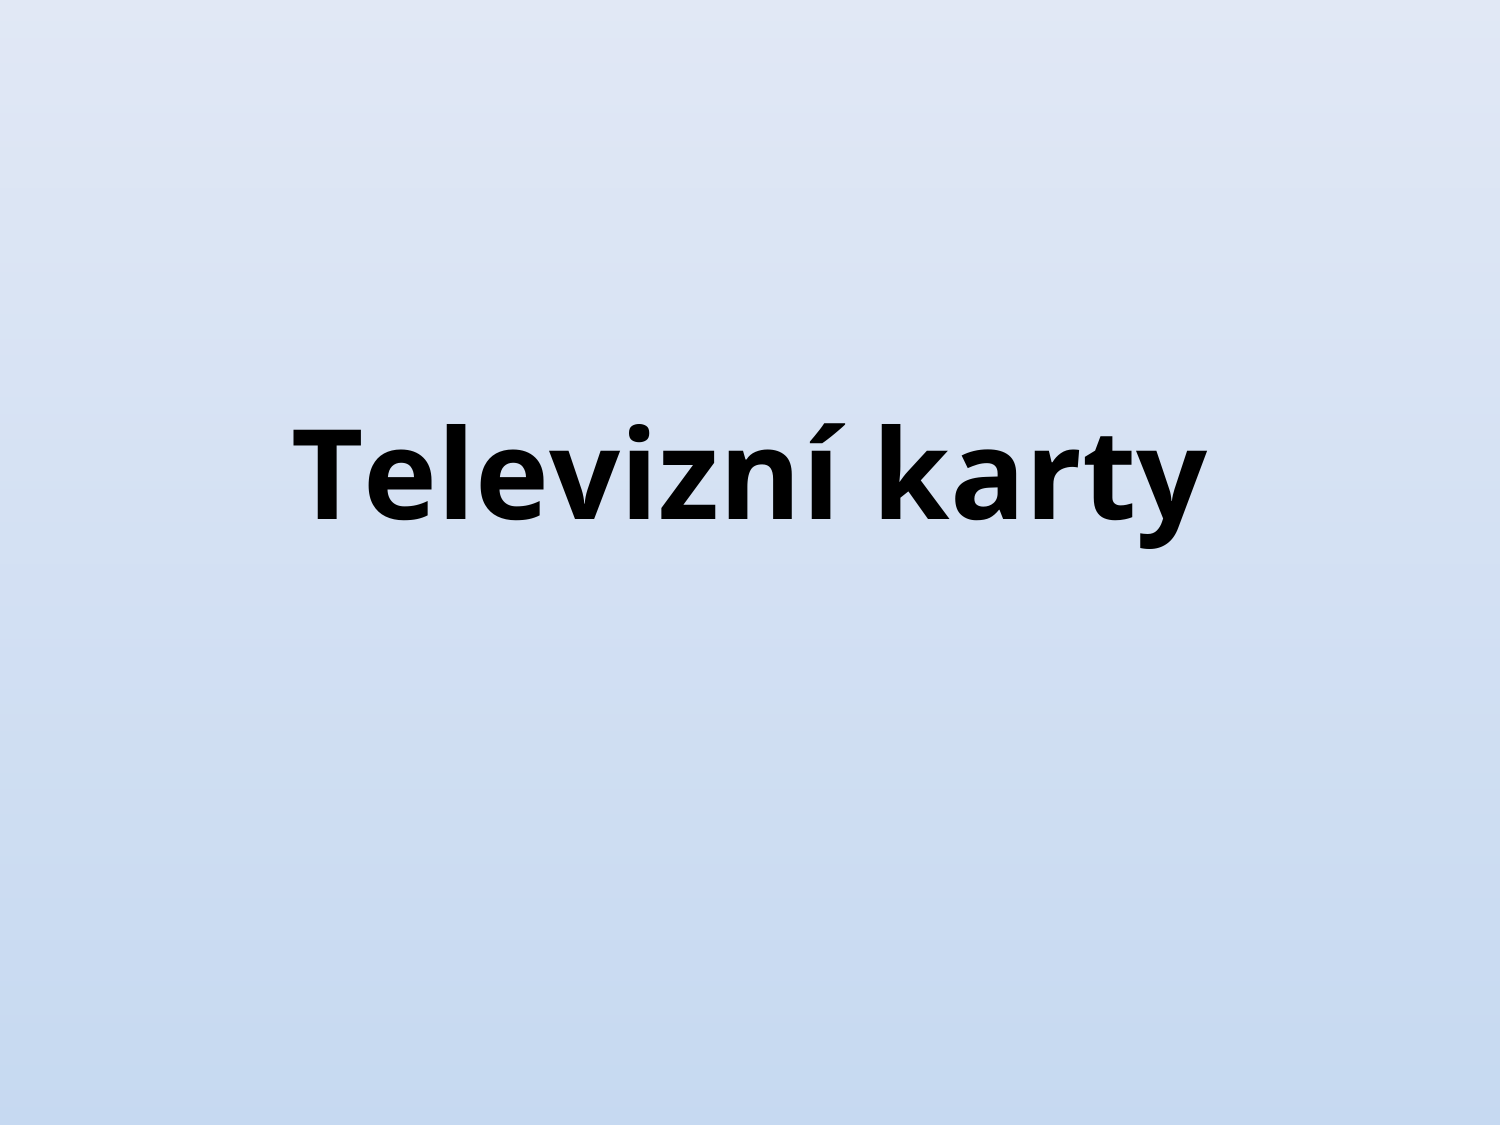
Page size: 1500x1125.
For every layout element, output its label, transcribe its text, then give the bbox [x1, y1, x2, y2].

text_box Televizní karty [112, 349, 1388, 591]
